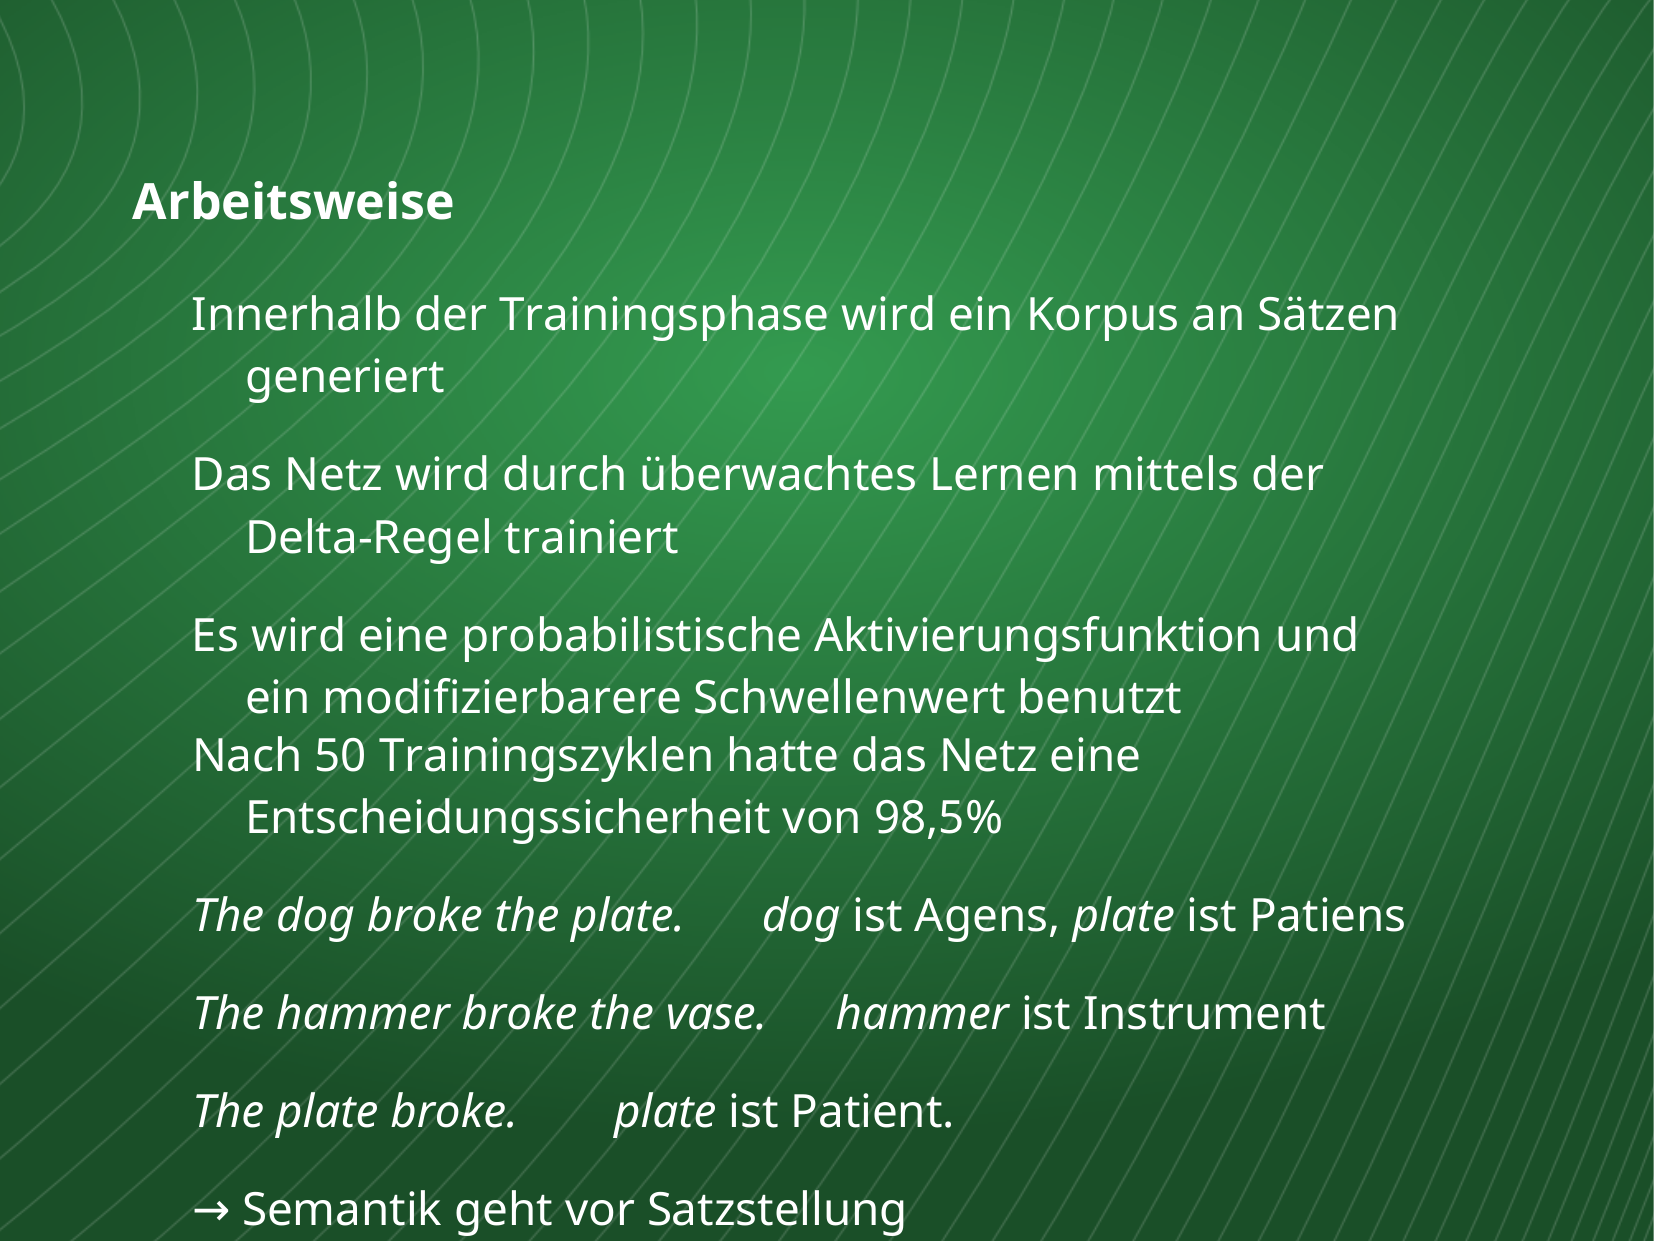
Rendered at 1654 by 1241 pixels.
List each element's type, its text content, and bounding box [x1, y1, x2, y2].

text_box Arbeitsweise [118, 158, 448, 237]
text_box Nach 50 Trainingszyklen hatte das Netz eine Entscheidungssicherheit von 98,5% The dog broke the plate. dog ist Agens, plate ist Patiens The hammer broke the vase. hammer ist Instrument The plate broke. plate ist Patient. → Semantik geht vor Satzstellung [70, 714, 1444, 1217]
text_box Innerhalb der Trainingsphase wird ein Korpus an Sätzen generiert Das Netz wird durch überwachtes Lernen mittels der Delta-Regel trainiert Es wird eine probabilistische Aktivierungsfunktion und ein modifizierbarere Schwellenwert benutzt [70, 273, 1444, 702]
picture [0, 0, 1654, 1241]
